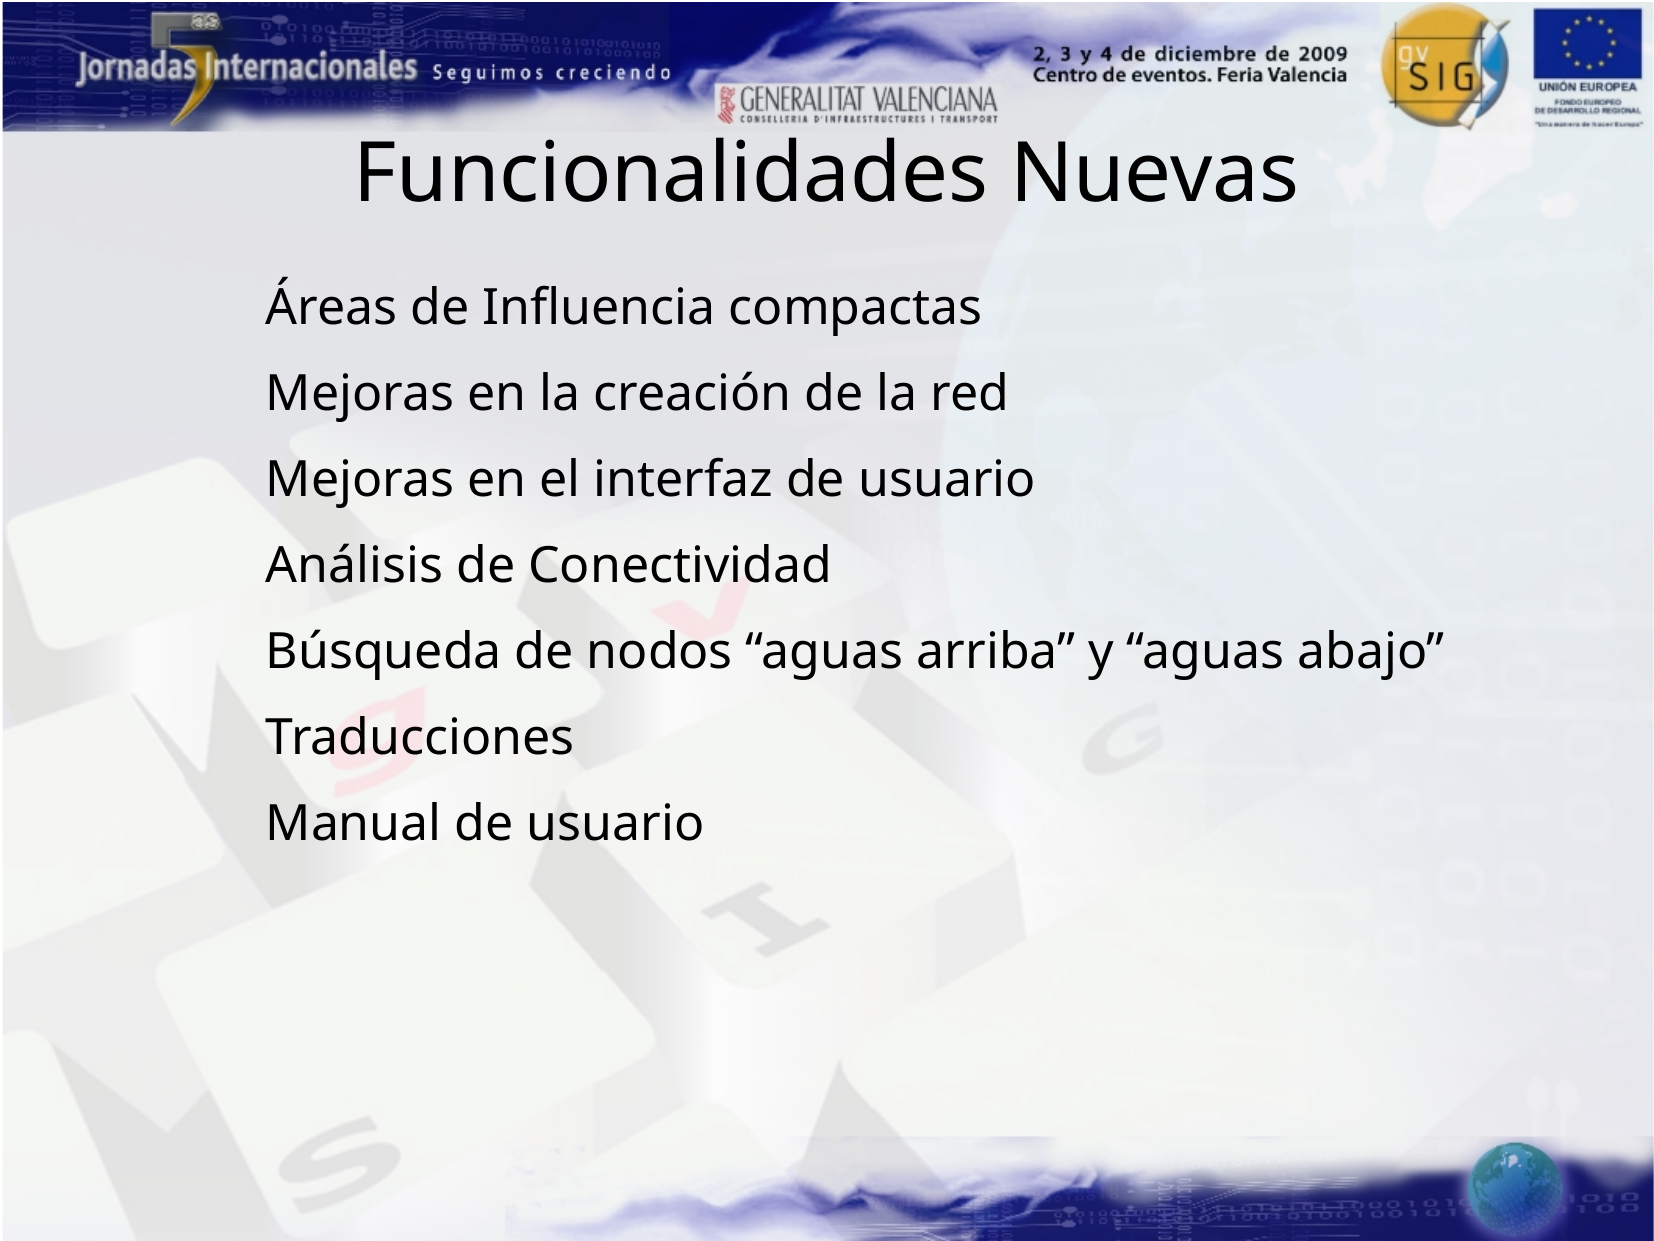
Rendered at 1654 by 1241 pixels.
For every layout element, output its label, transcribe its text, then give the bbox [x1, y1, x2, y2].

list Áreas de Influencia compactas Mejoras en la creación de la red Mejoras en el interfaz de usuario Análisis de Conectividad Búsqueda de nodos “aguas arriba” y “aguas abajo” Traducciones Manual de usuario [265, 271, 1534, 961]
title Funcionalidades Nuevas [82, 88, 1571, 250]
picture [2, 2, 1654, 1241]
